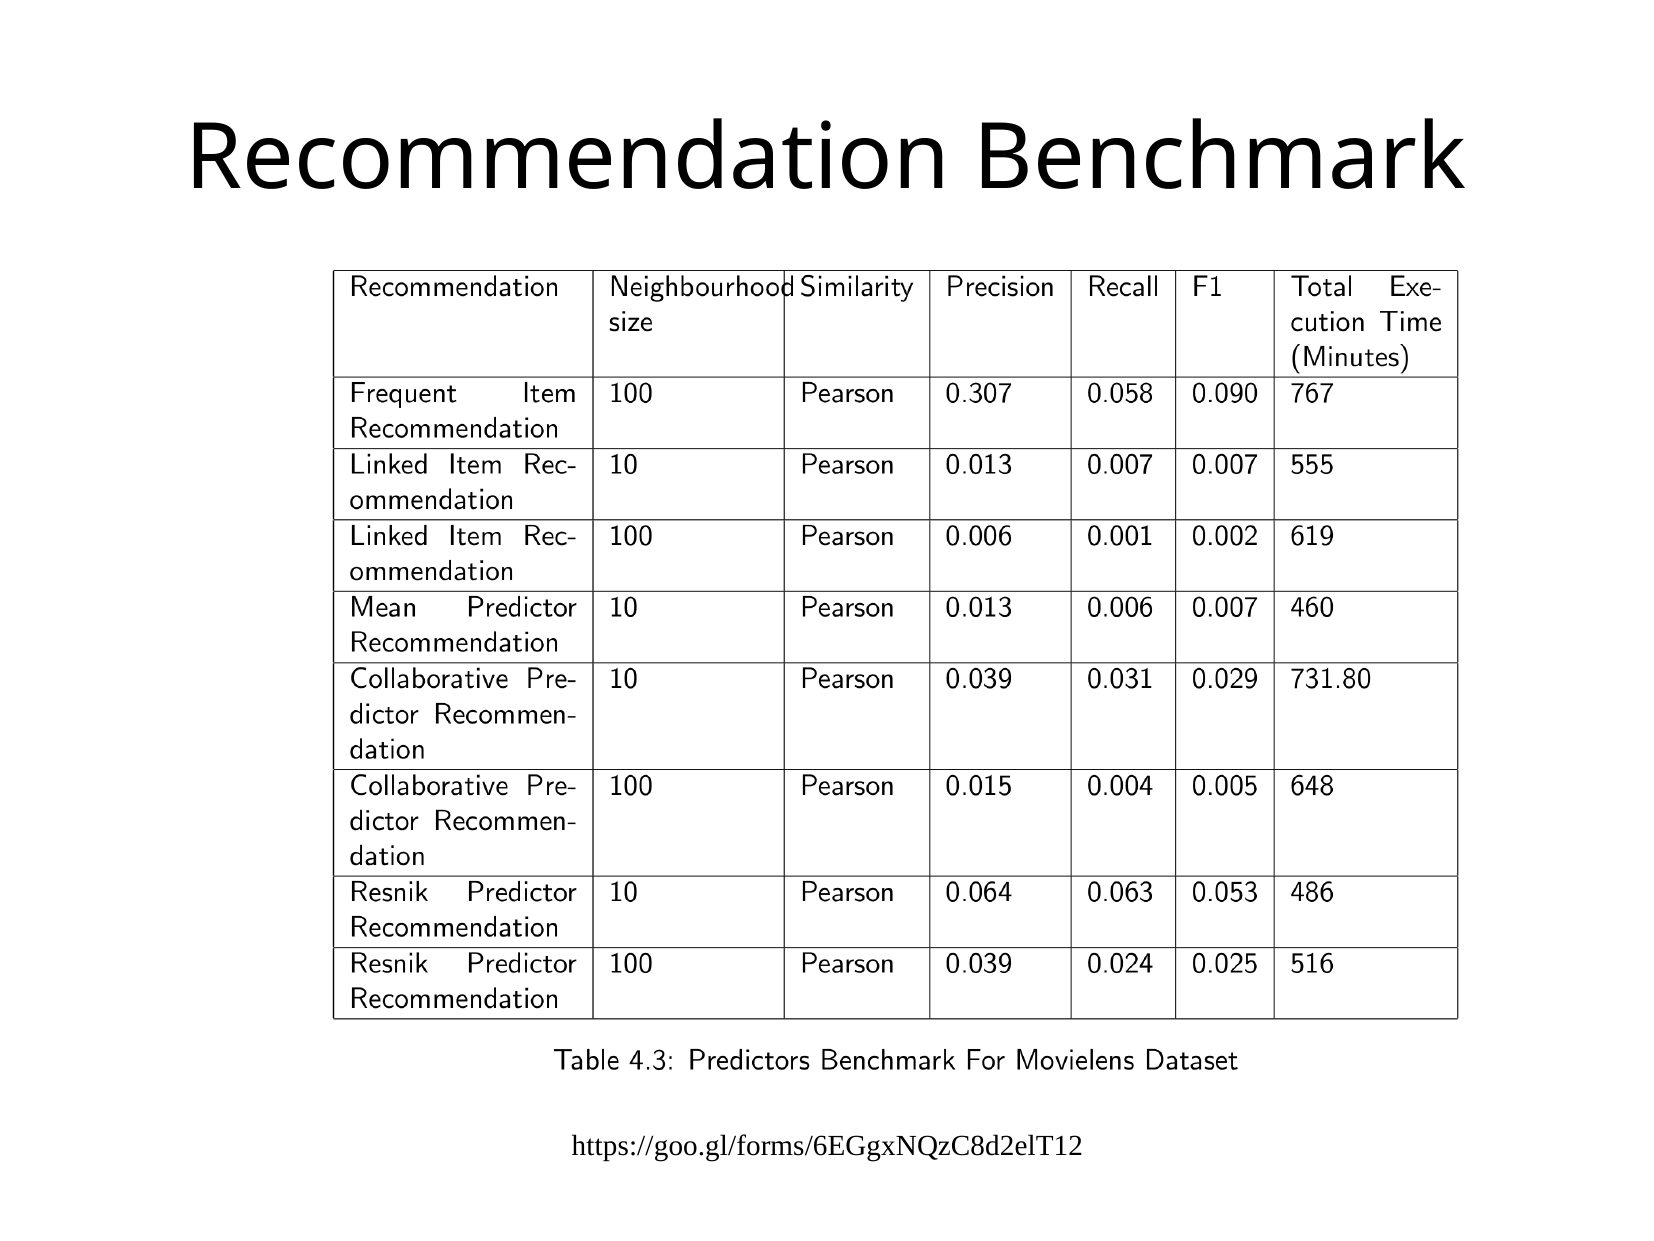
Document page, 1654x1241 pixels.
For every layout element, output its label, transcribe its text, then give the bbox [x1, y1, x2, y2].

title Recommendation Benchmark [82, 49, 1571, 257]
picture [318, 261, 1485, 1088]
